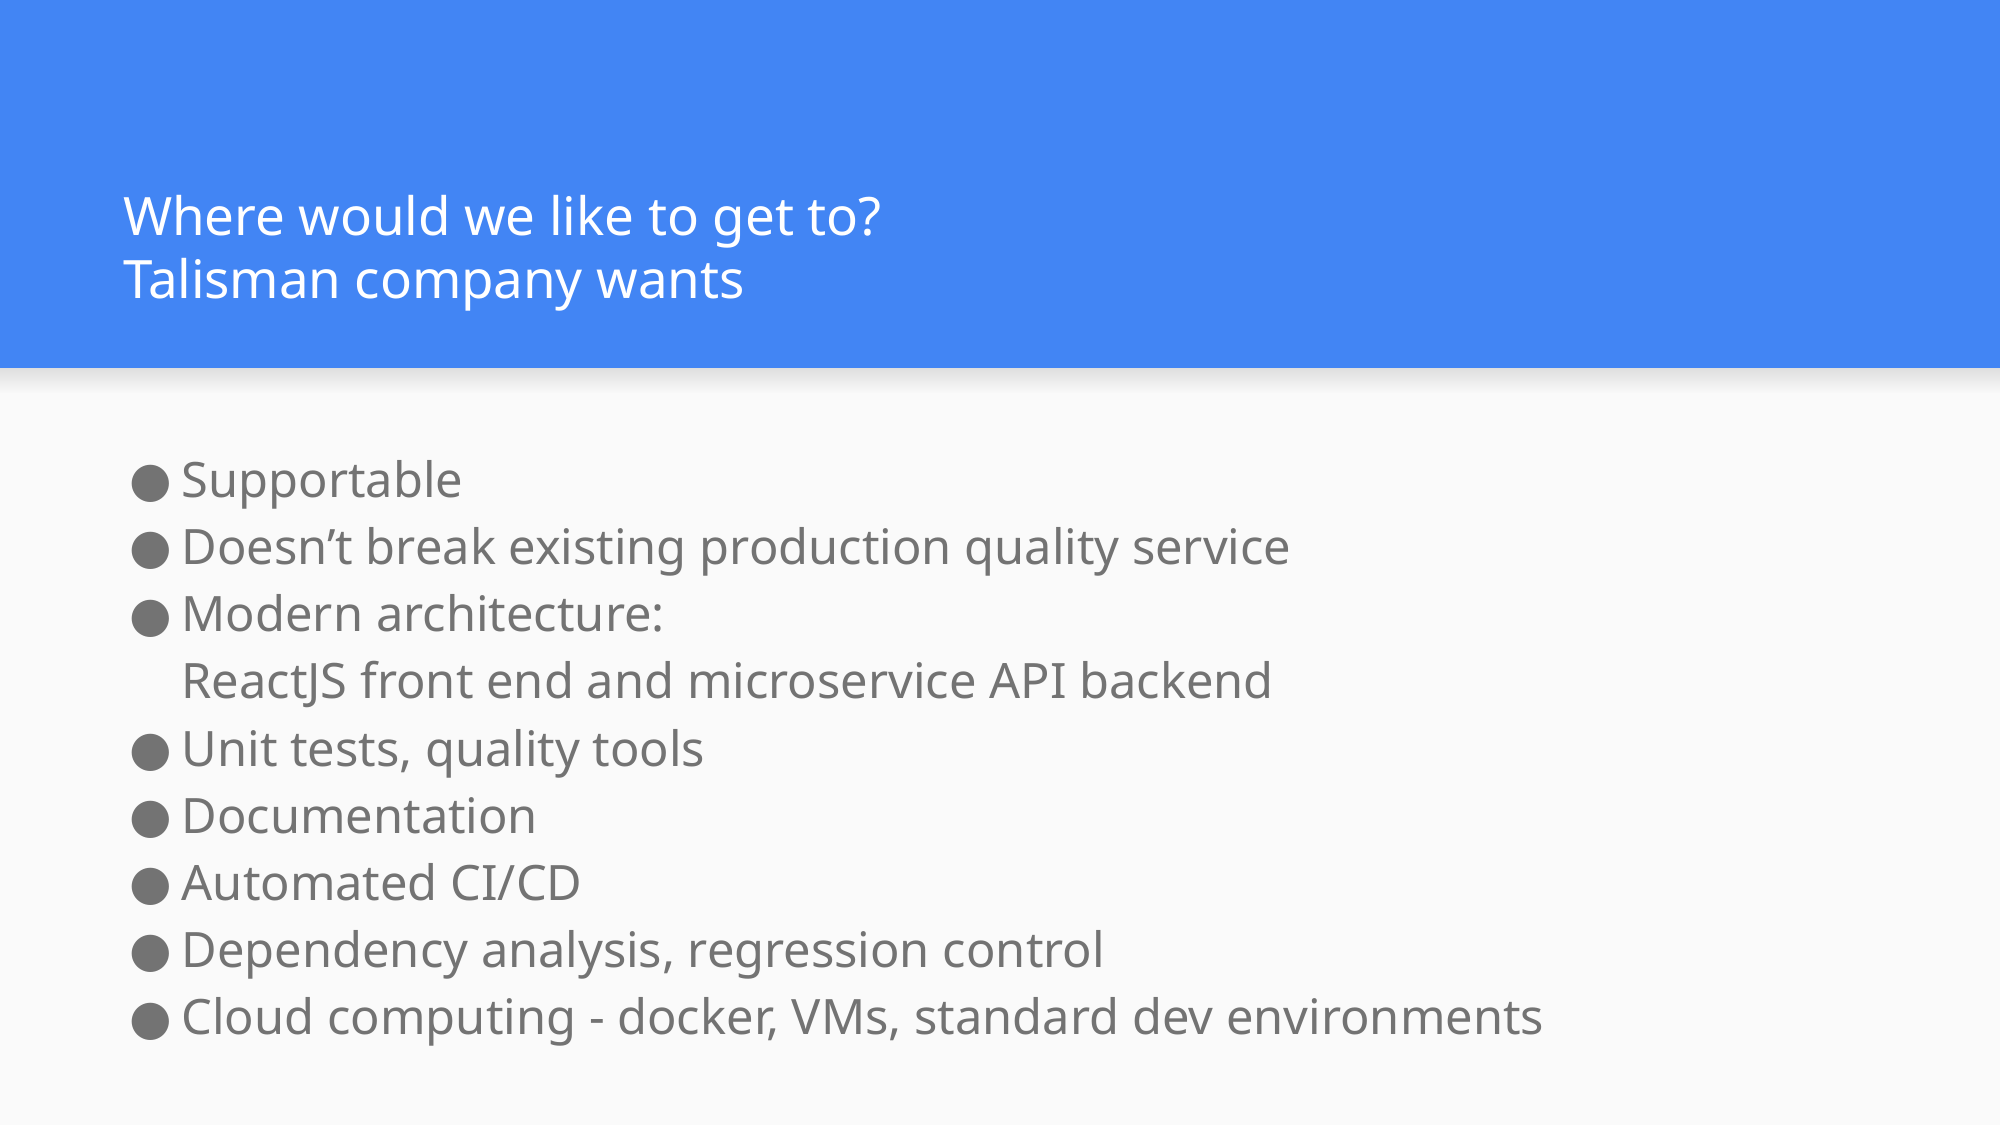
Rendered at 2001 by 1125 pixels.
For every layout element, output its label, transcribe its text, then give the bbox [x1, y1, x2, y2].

title Where would we like to get to? Talisman company wants [103, 161, 1902, 330]
list Supportable Doesn’t break existing production quality service Modern architecture: ReactJS front end and microservice API backend Unit tests, quality tools Documentation Automated CI/CD Dependency analysis, regression control Cloud computing - docker, VMs, standard dev environments [103, 419, 1902, 1066]
